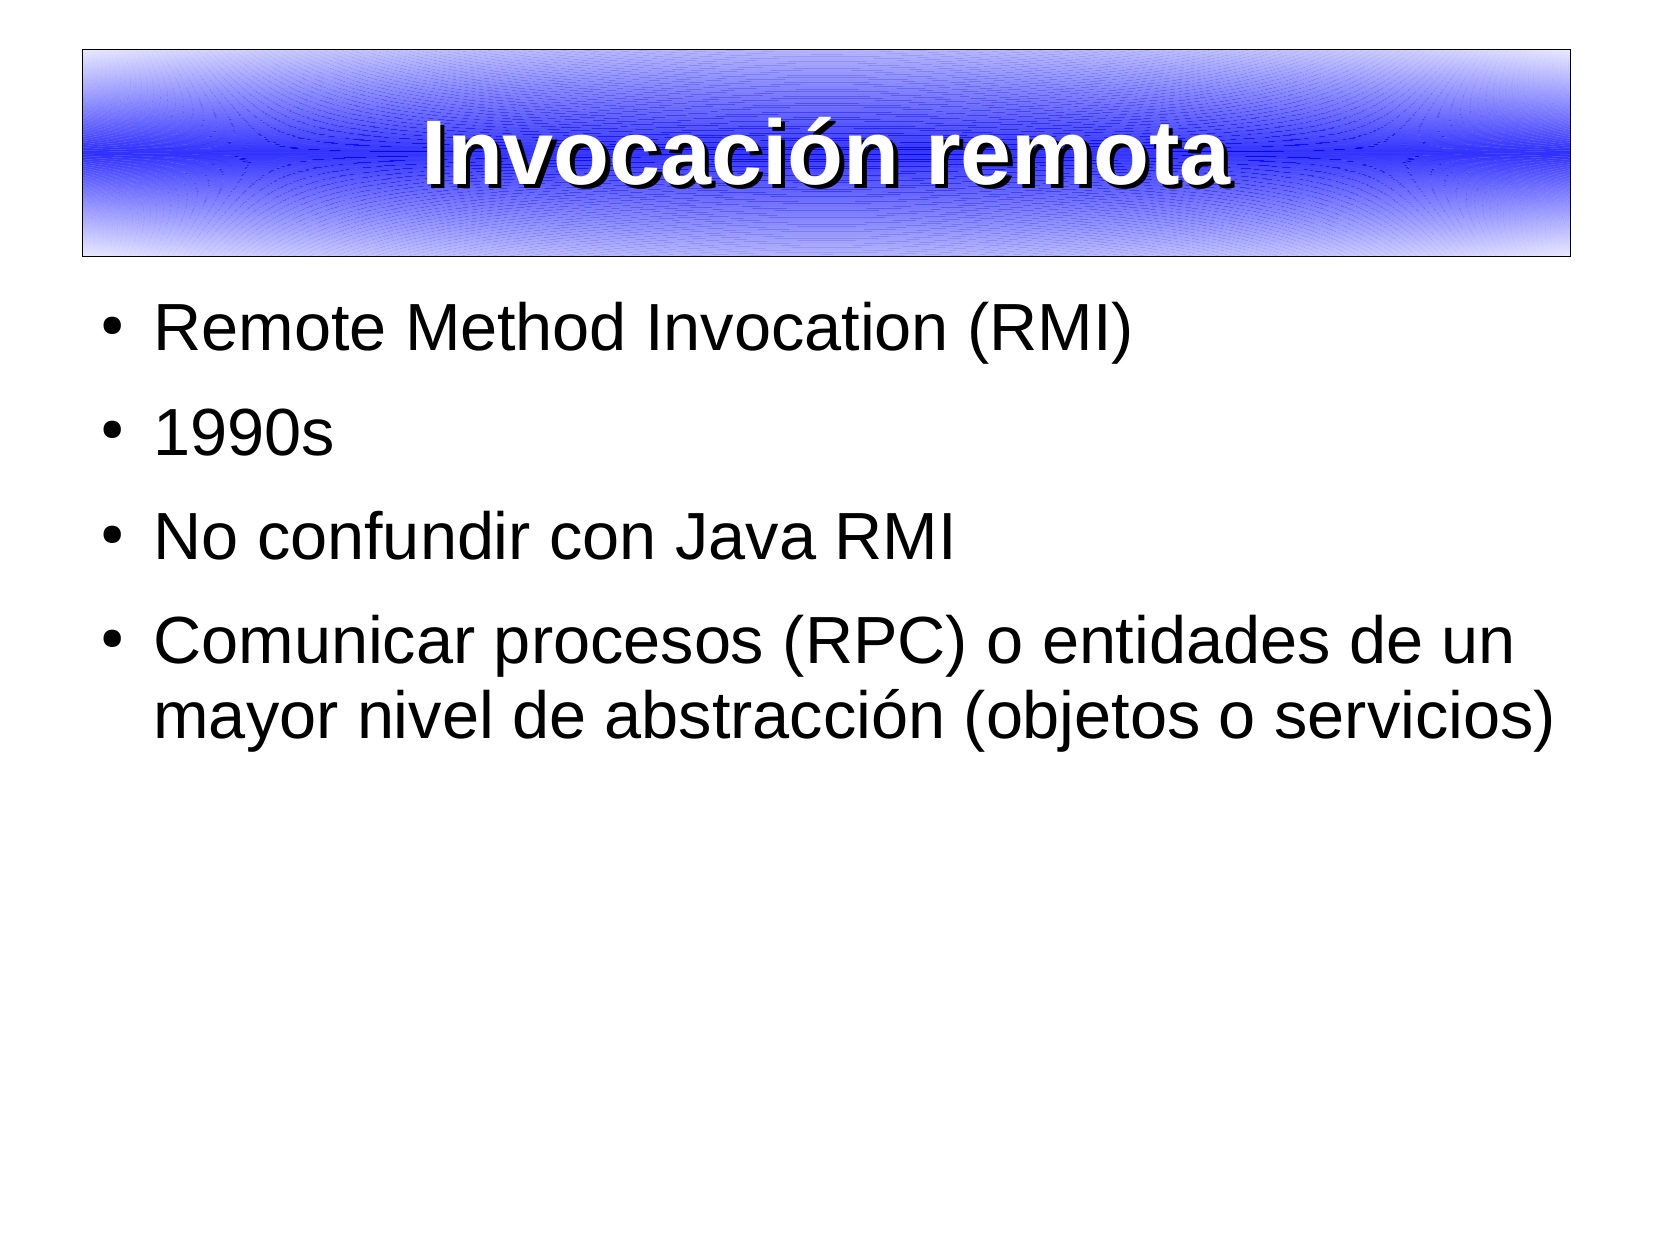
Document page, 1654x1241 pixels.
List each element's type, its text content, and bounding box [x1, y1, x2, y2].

list Remote Method Invocation (RMI) 1990s No confundir con Java RMI Comunicar procesos (RPC) o entidades de un mayor nivel de abstracción (objetos o servicios) [82, 290, 1571, 1109]
title Invocación remota [82, 49, 1571, 257]
